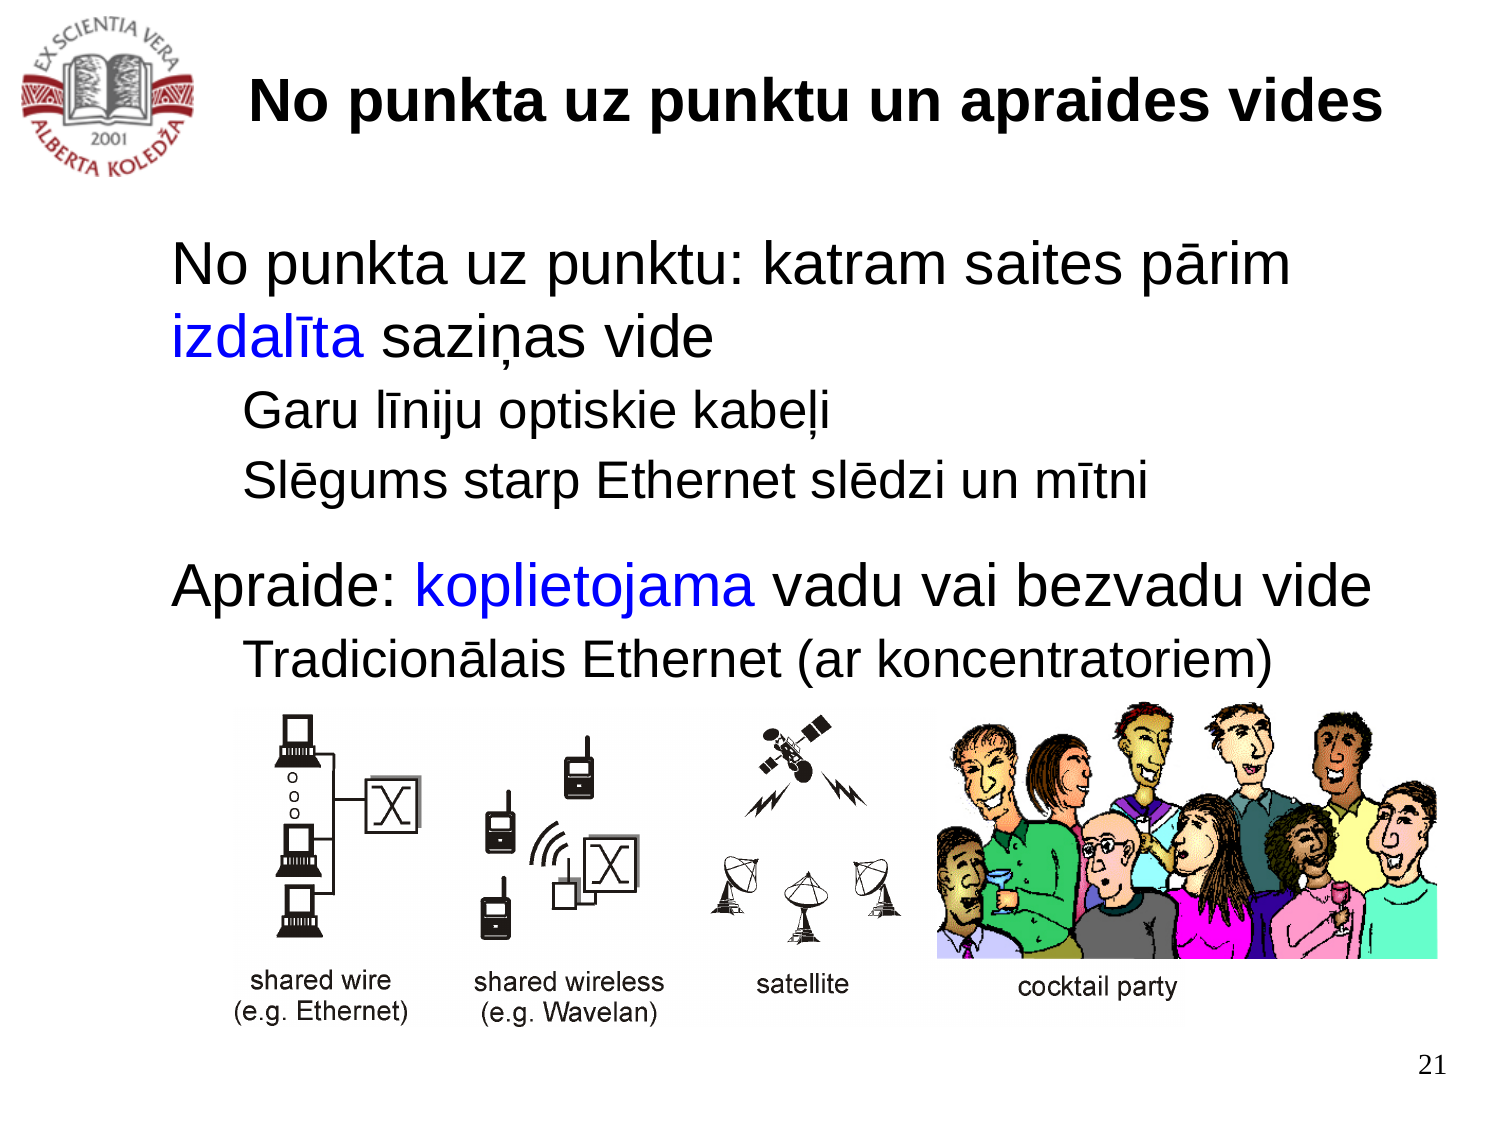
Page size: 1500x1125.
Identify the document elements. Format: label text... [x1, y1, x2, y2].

picture [233, 701, 1438, 1027]
list No punkta uz punktu: katram saites pārim izdalīta saziņas vide Garu līniju optiskie kabeļi Slēgums starp Ethernet slēdzi un mītni Apraide: koplietojama vadu vai bezvadu vide Tradicionālais Ethernet (ar koncentratoriem) 802.11 bezvadu tīkls [85, 216, 1436, 1035]
picture [21, 16, 194, 177]
title No punkta uz punktu un apraides vides [187, 44, 1425, 150]
text_box <skaitlis> [1312, 1037, 1463, 1101]
